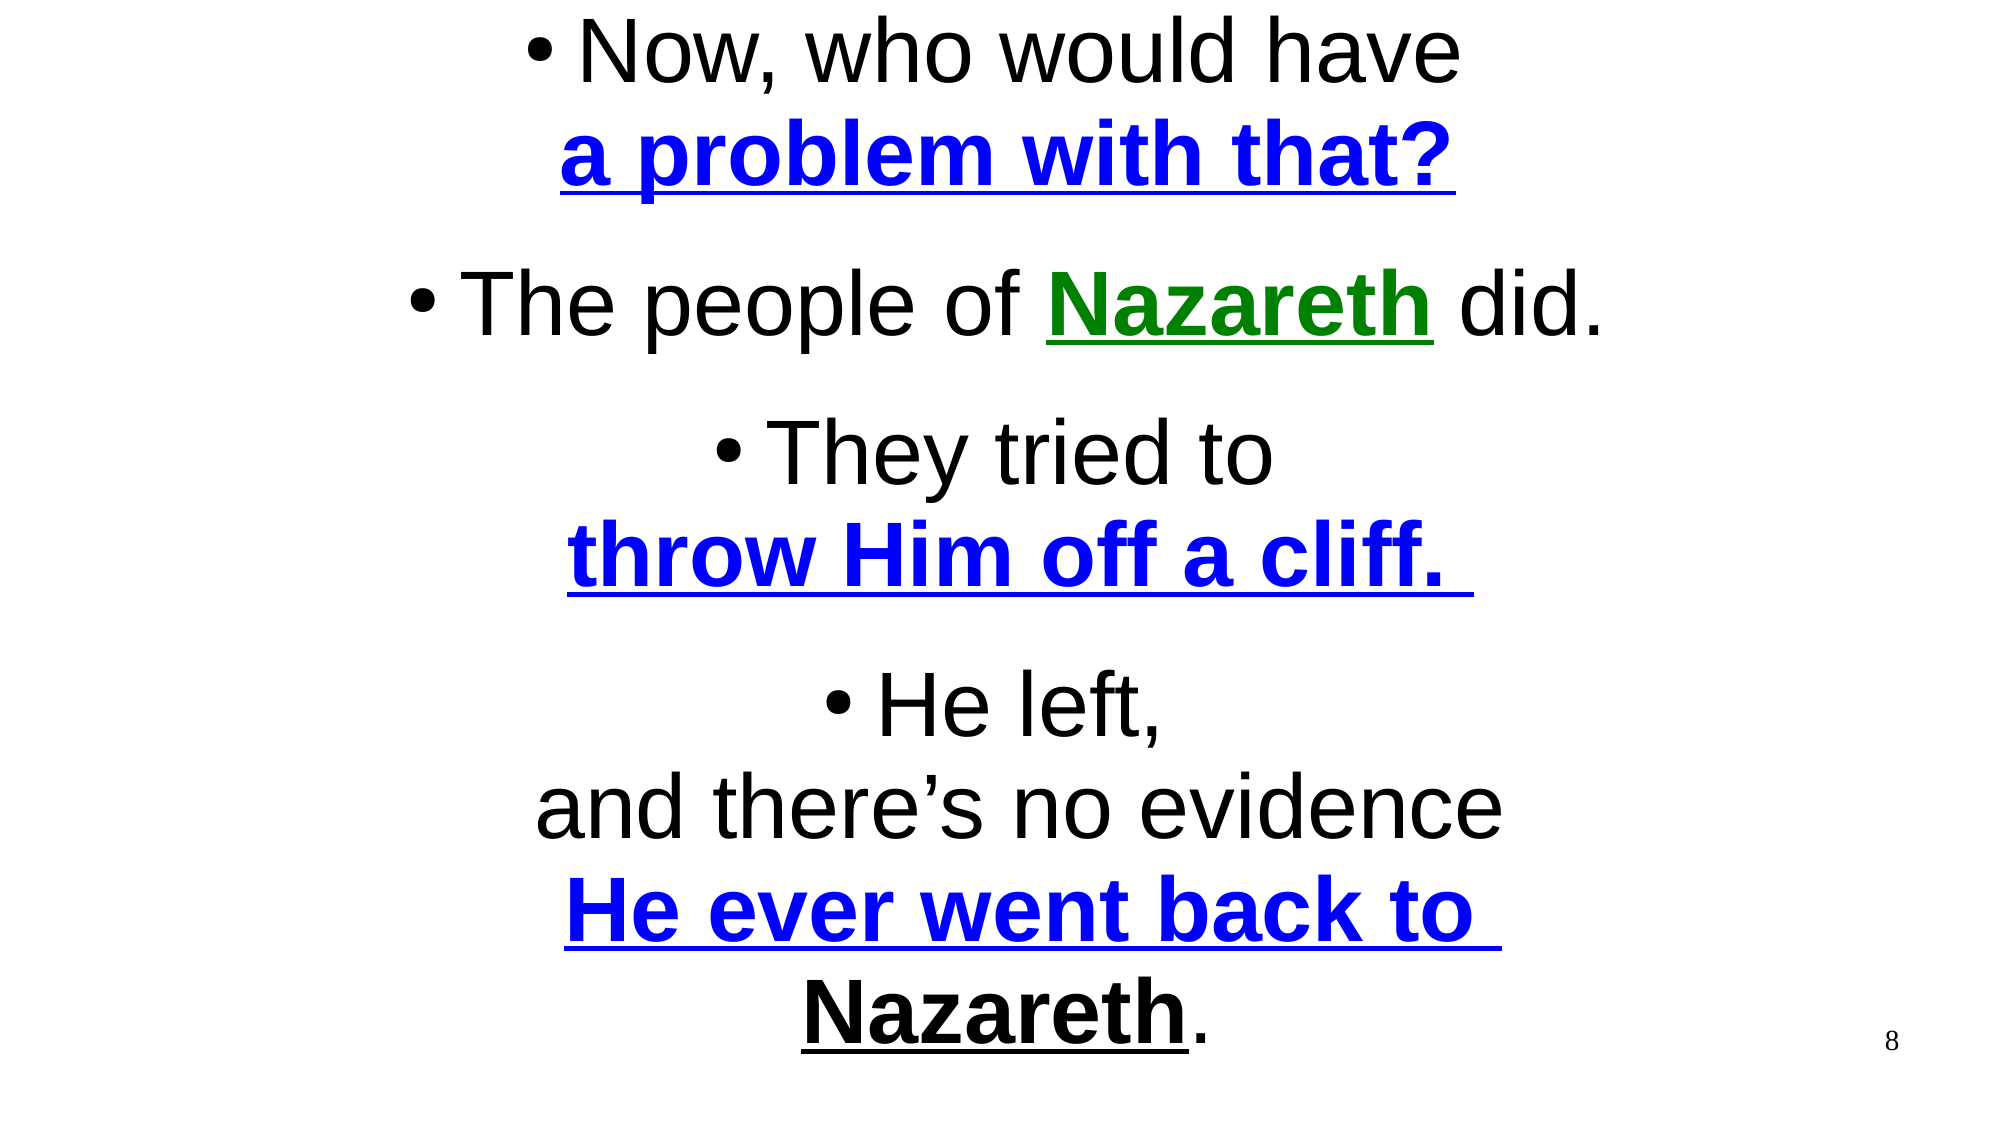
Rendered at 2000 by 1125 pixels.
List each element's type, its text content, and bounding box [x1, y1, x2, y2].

list Now, who would have a problem with that? The people of Nazareth did. They tried to throw Him off a cliff. He left, and there’s no evidence He ever went back to Nazareth. [0, 0, 1996, 1123]
